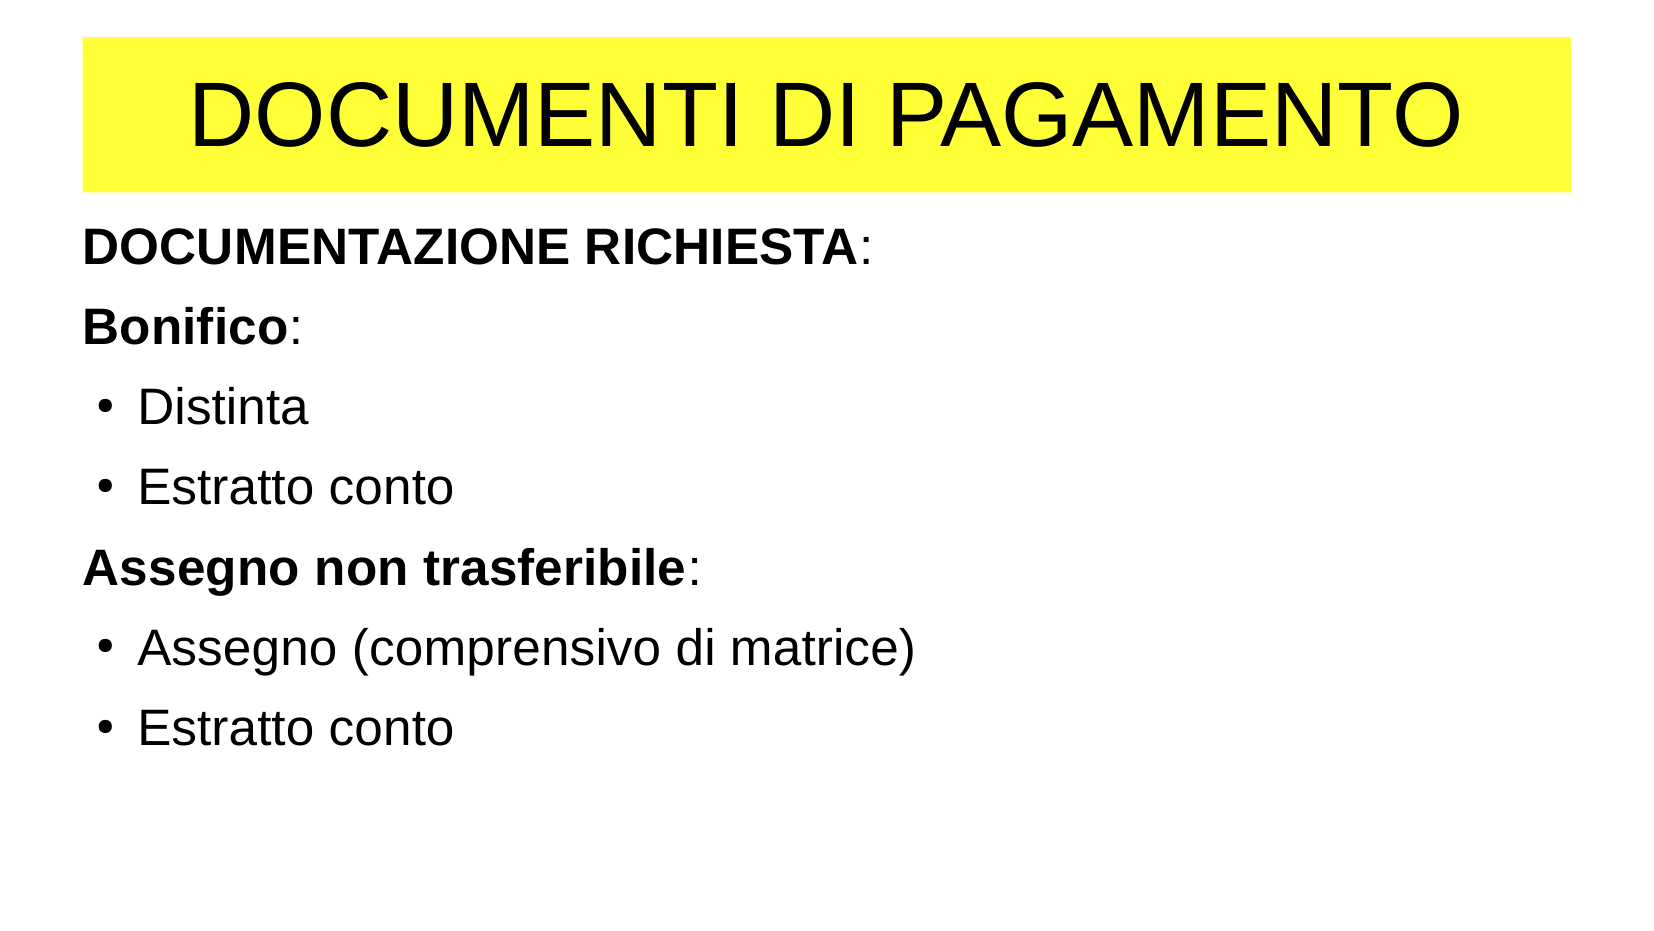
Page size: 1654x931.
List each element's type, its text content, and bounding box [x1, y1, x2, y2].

list DOCUMENTAZIONE RICHIESTA: Bonifico: Distinta Estratto conto Assegno non trasferibile: Assegno (comprensivo di matrice) Estratto conto [82, 217, 1571, 758]
title DOCUMENTI DI PAGAMENTO [82, 37, 1571, 193]
